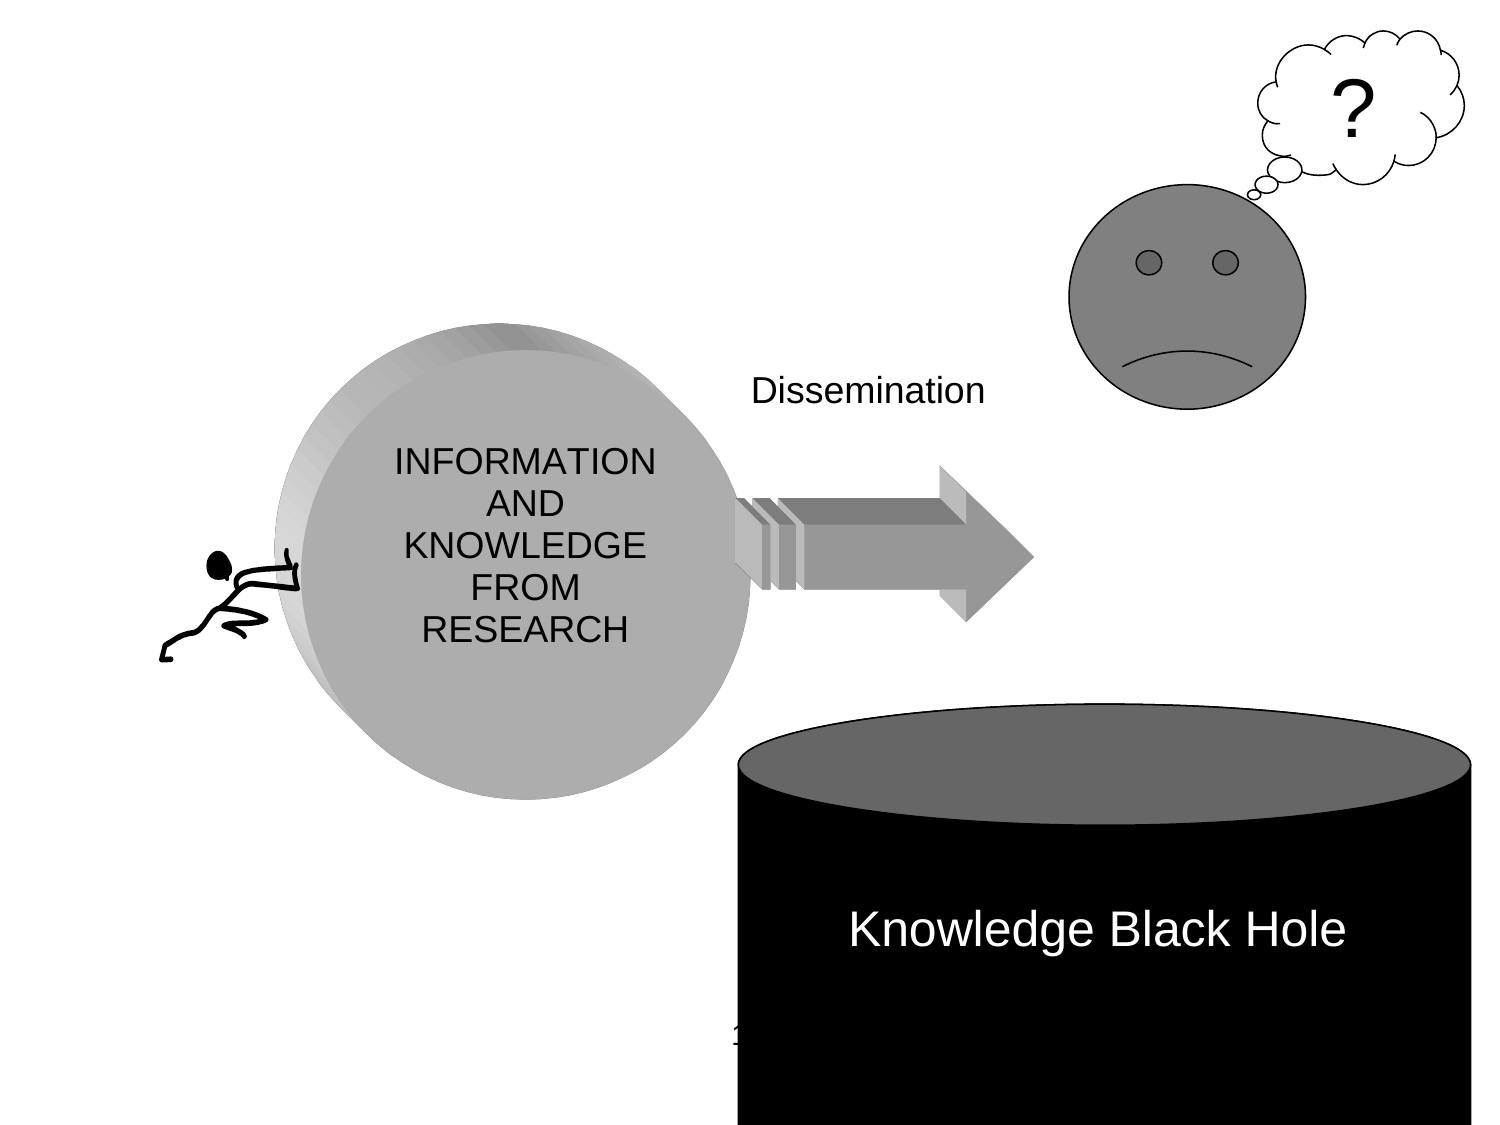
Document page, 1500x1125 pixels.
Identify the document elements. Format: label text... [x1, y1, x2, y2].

text_box Dissemination [726, 361, 1010, 420]
text_box [1069, 184, 1306, 410]
text_box Knowledge Black Hole [738, 893, 1447, 965]
text_box [738, 769, 1471, 1125]
text_box [206, 550, 233, 581]
text_box [159, 324, 1032, 799]
text_box INFORMATION AND KNOWLEDGE FROM RESEARCH [360, 432, 691, 700]
text_box ? [1247, 30, 1465, 200]
